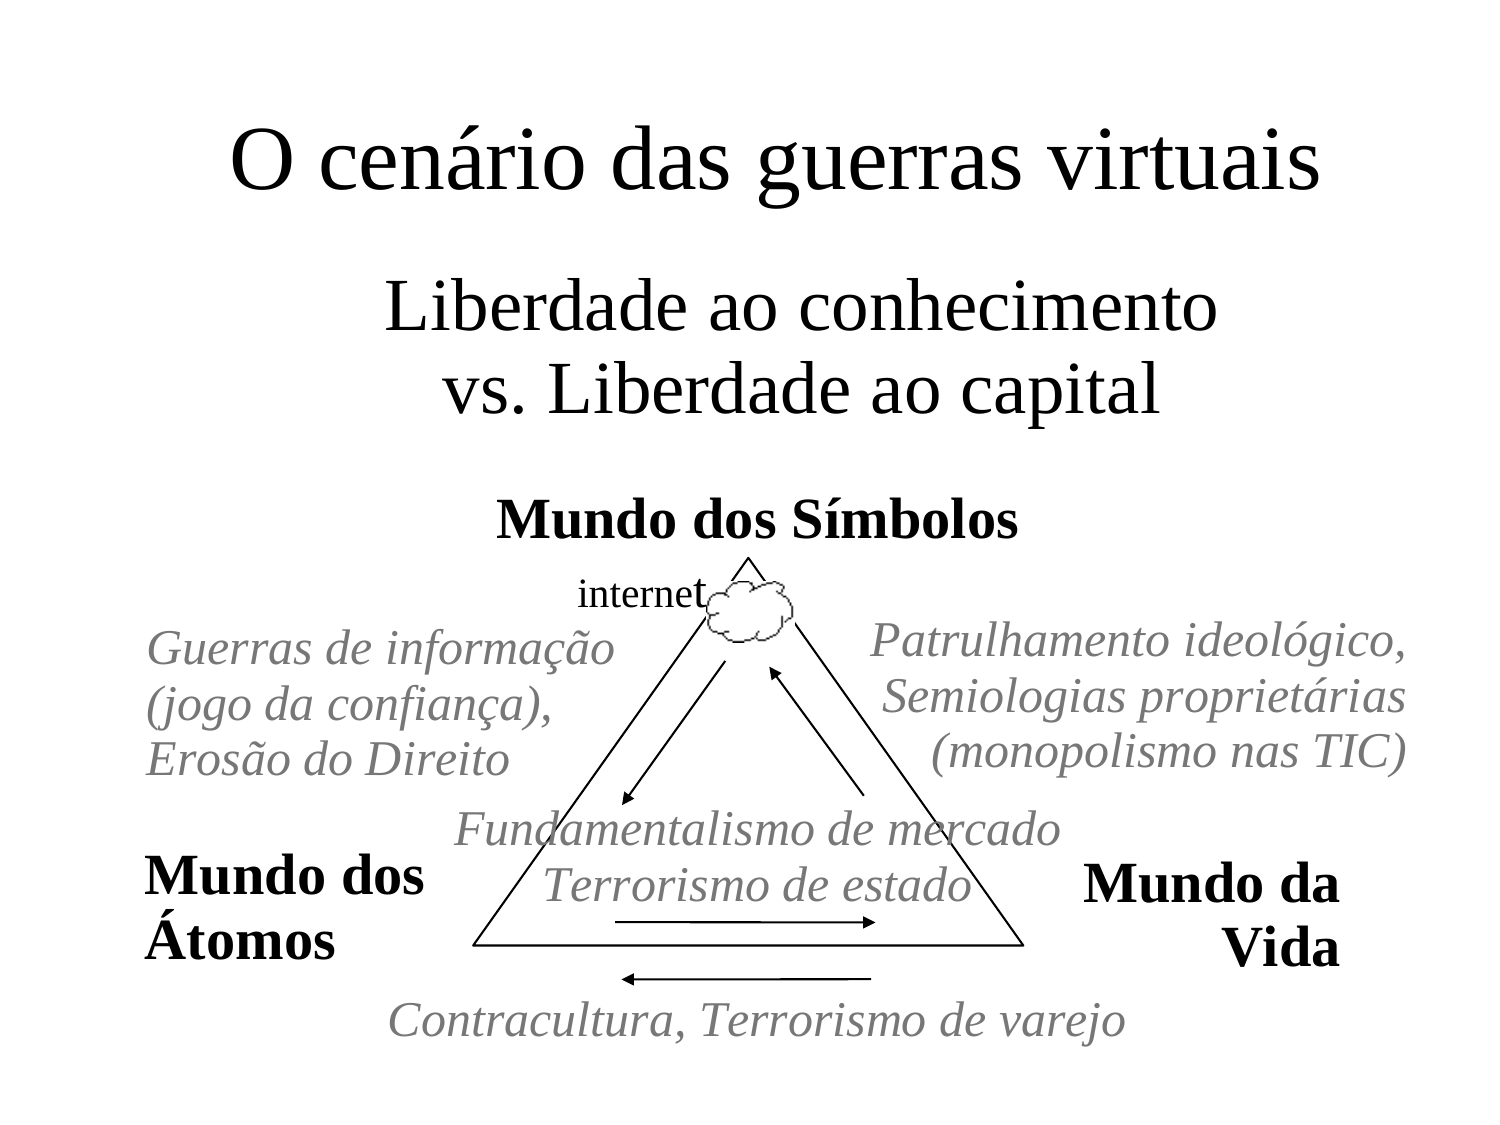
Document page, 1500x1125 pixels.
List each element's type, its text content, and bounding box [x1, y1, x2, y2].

text_box Patrulhamento ideológico, Semiologias proprietárias (monopolismo nas TIC) [806, 604, 1422, 786]
text_box [473, 922, 1024, 946]
text_box Contracultura, Terrorismo de varejo [255, 984, 1260, 1061]
text_box Guerras de informação (jogo da confiança), Erosão do Direito [131, 612, 659, 794]
text_box Mundo dos Símbolos [481, 478, 1035, 564]
text_box Fundamentalismo de mercado Terrorismo de estado [438, 793, 1099, 922]
text_box Liberdade ao conhecimento vs. Liberdade ao capital [384, 263, 1222, 432]
text_box Mundo da Vida [1068, 842, 1357, 998]
picture [706, 581, 795, 643]
text_box [659, 619, 859, 793]
text_box [859, 786, 916, 793]
text_box [731, 564, 765, 581]
text_box Mundo dos Átomos [129, 834, 456, 990]
title O cenário das guerras virtuais [138, 65, 1414, 253]
text_box internet [577, 563, 708, 619]
